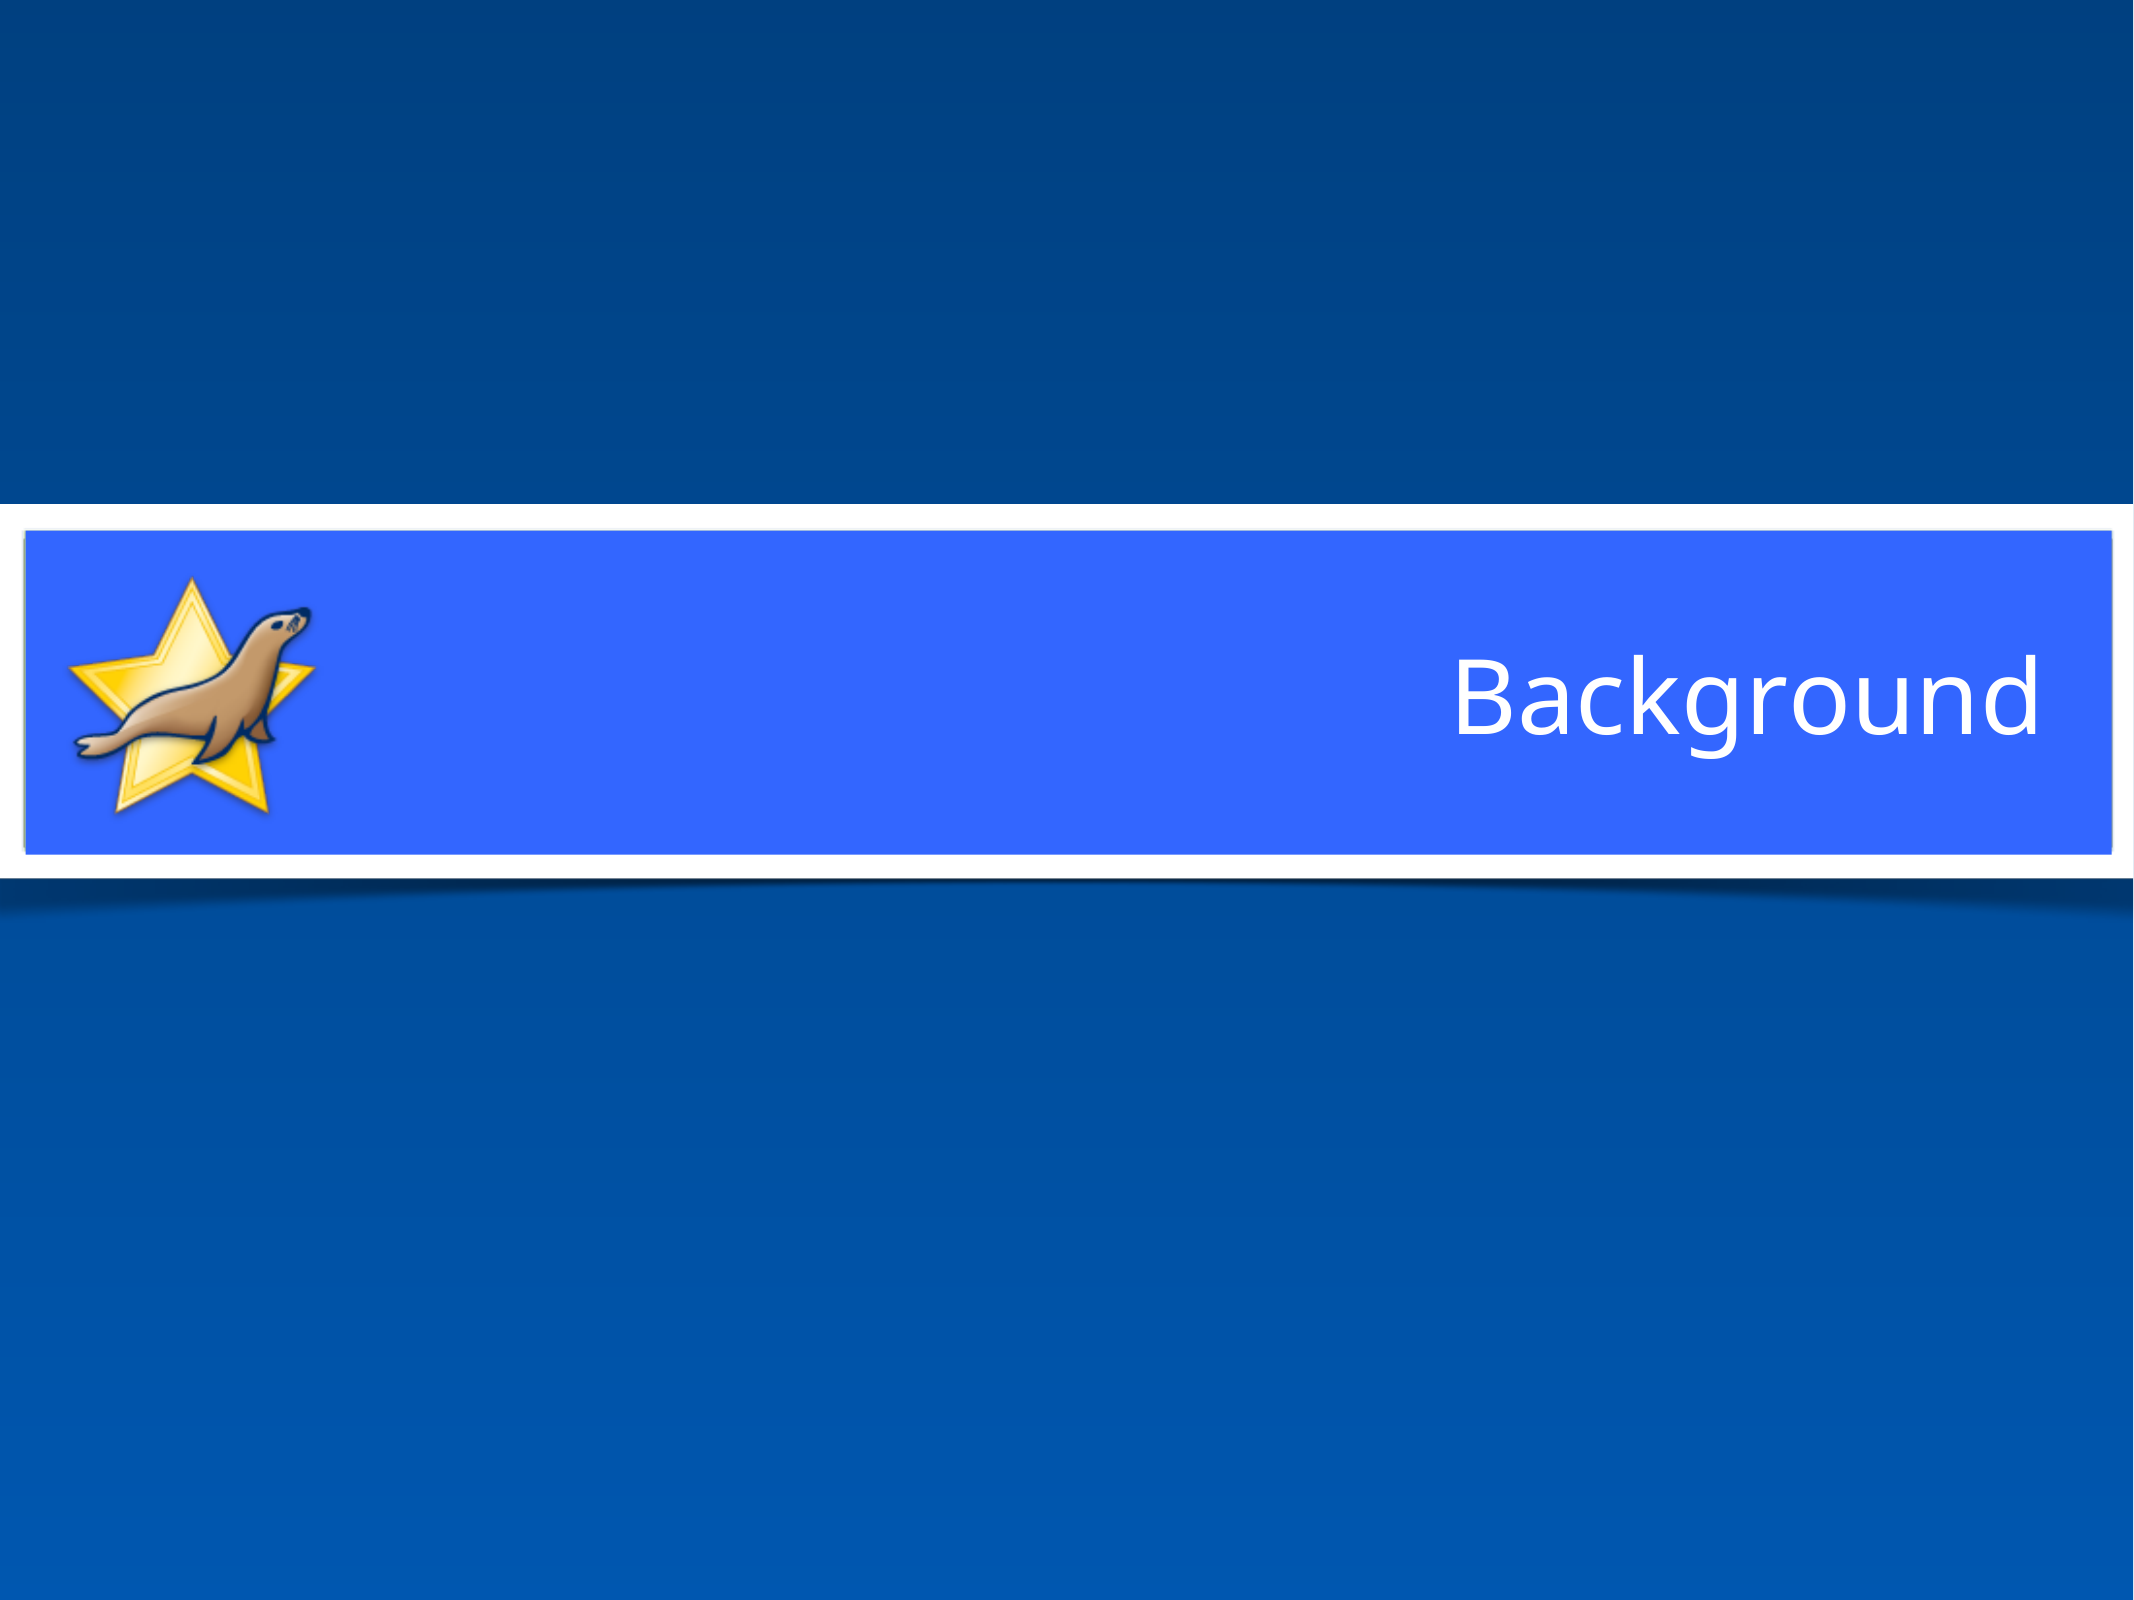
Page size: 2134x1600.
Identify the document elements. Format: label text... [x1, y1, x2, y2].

title Background [337, 562, 2063, 826]
picture [0, 504, 2134, 923]
